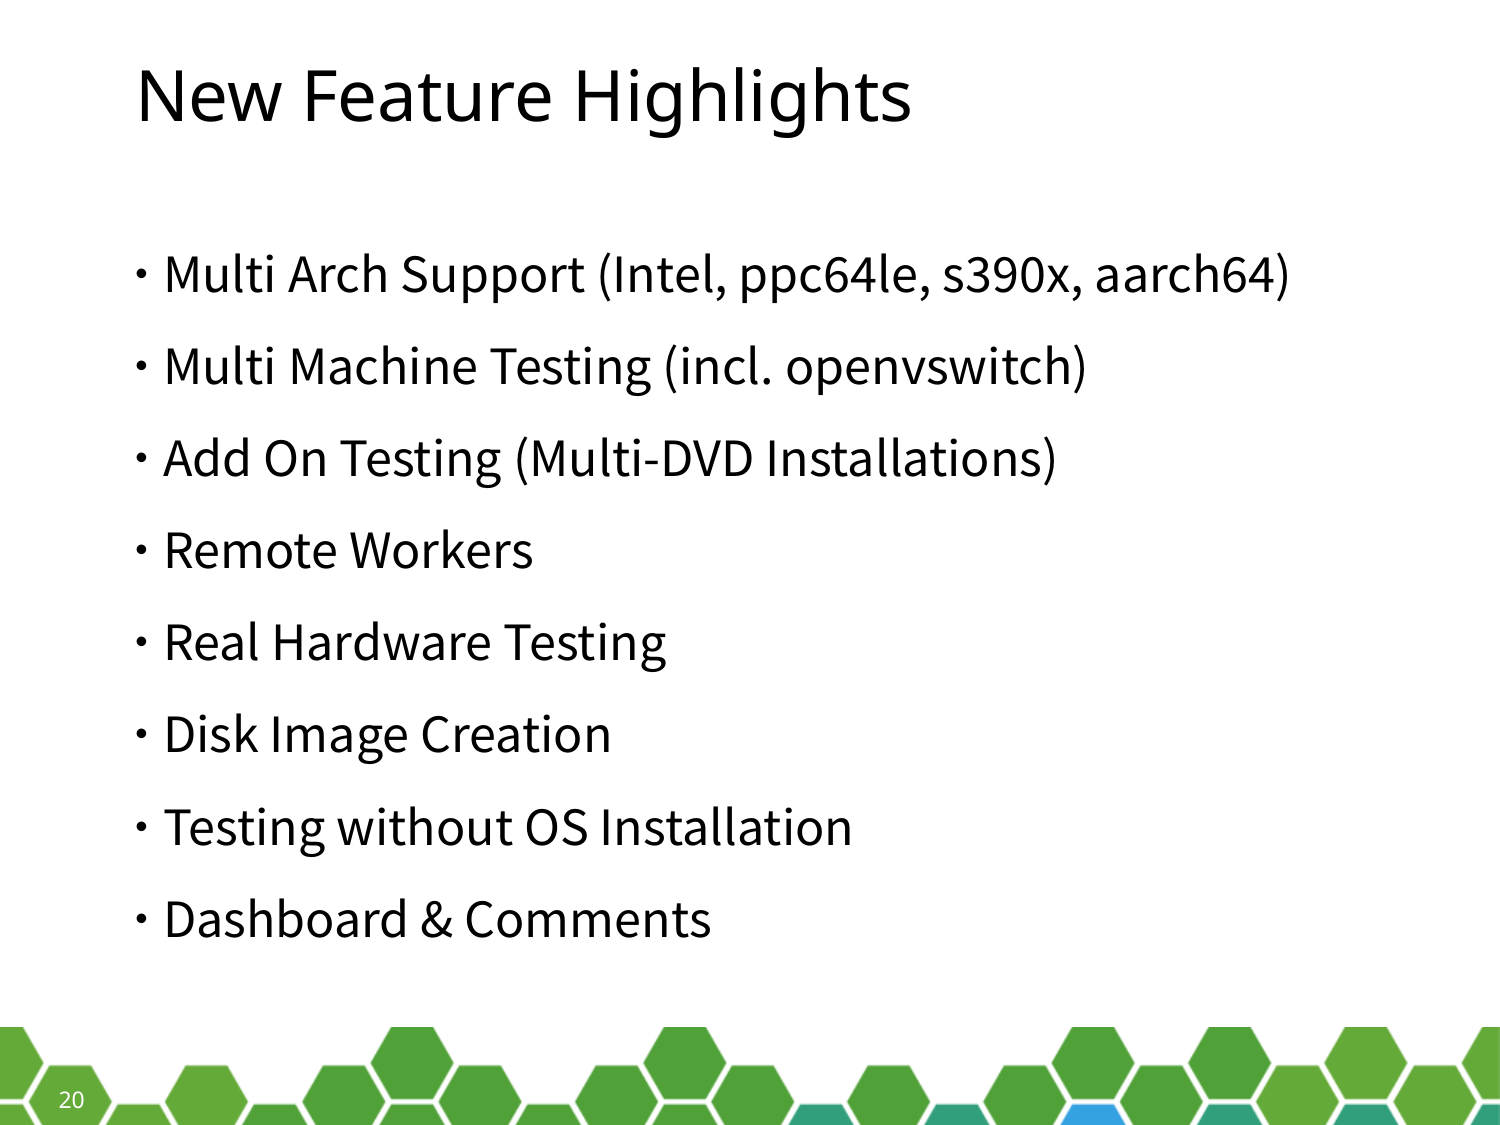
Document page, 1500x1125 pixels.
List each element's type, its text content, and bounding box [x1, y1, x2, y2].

list Multi Arch Support (Intel, ppc64le, s390x, aarch64) Multi Machine Testing (incl. openvswitch) Add On Testing (Multi-DVD Installations) Remote Workers Real Hardware Testing Disk Image Creation Testing without OS Installation Dashboard & Comments [135, 238, 1372, 982]
picture [0, 1027, 1500, 1125]
title New Feature Highlights [135, 12, 1372, 175]
